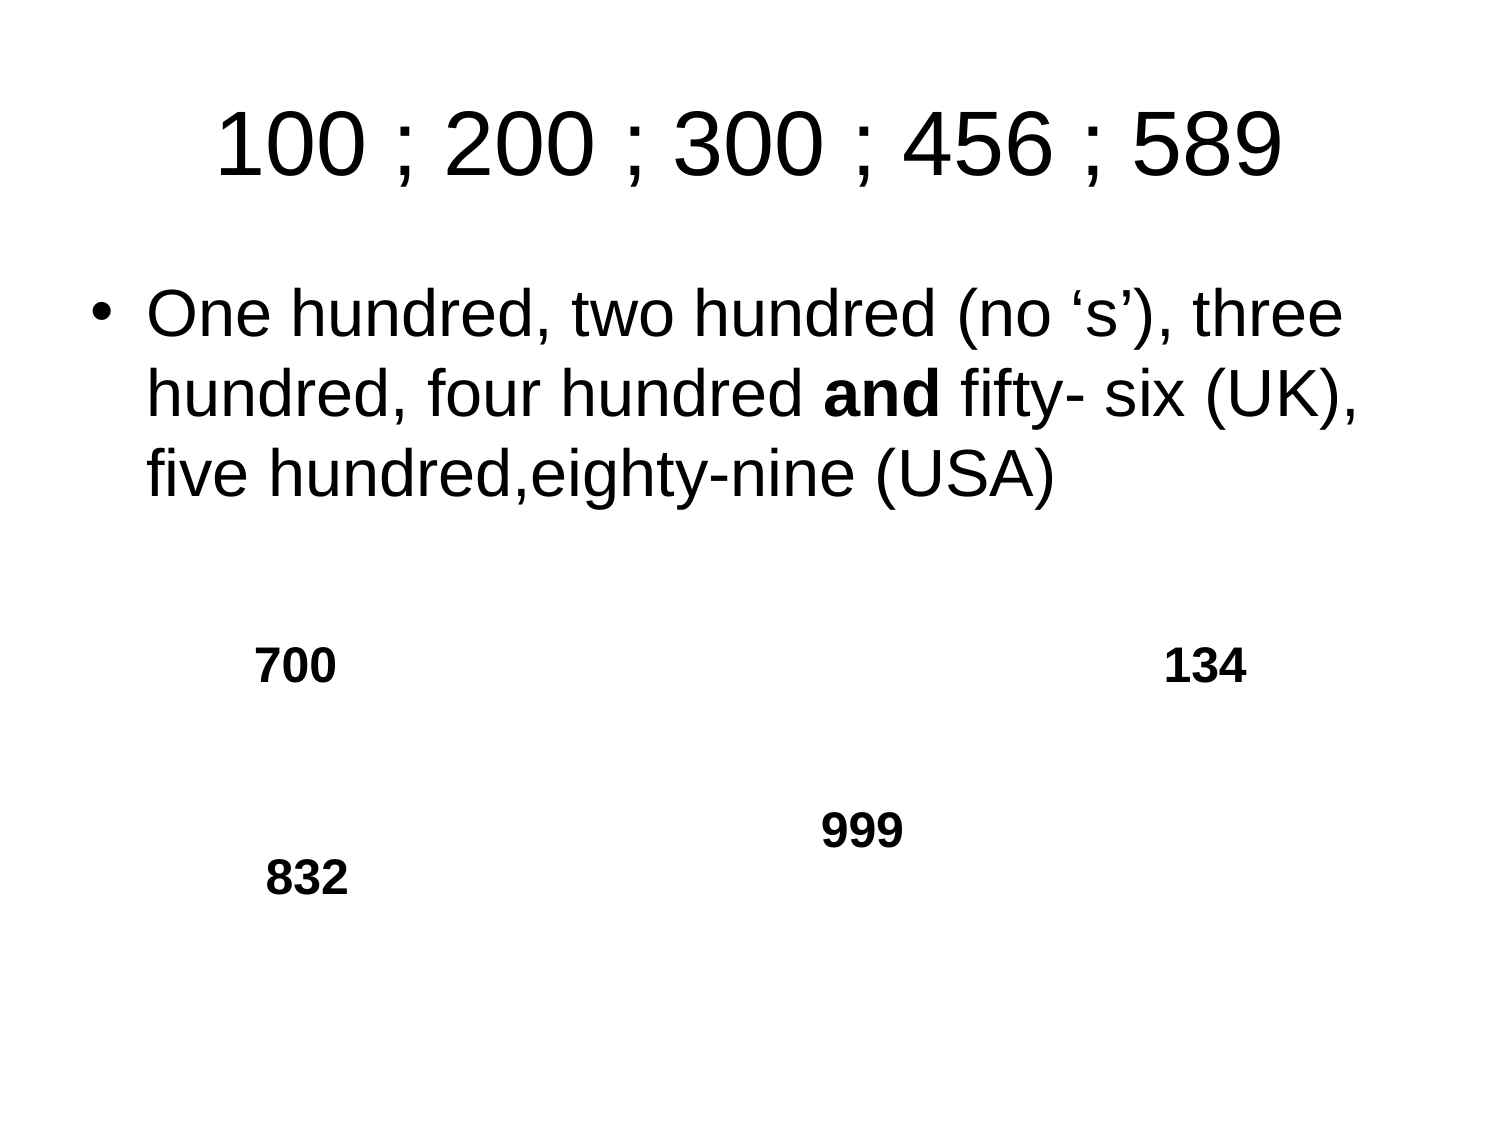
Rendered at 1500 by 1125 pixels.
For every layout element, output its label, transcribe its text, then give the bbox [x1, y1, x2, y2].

text_box 999 [806, 790, 920, 866]
list One hundred, two hundred (no ‘s’), three hundred, four hundred and fifty- six (UK), five hundred,eighty-nine (USA) [75, 262, 1426, 1006]
title 100 ; 200 ; 300 ; 456 ; 589 [75, 45, 1426, 233]
text_box 134 [1148, 624, 1262, 701]
text_box 832 [250, 837, 364, 913]
text_box 700 [239, 624, 353, 701]
